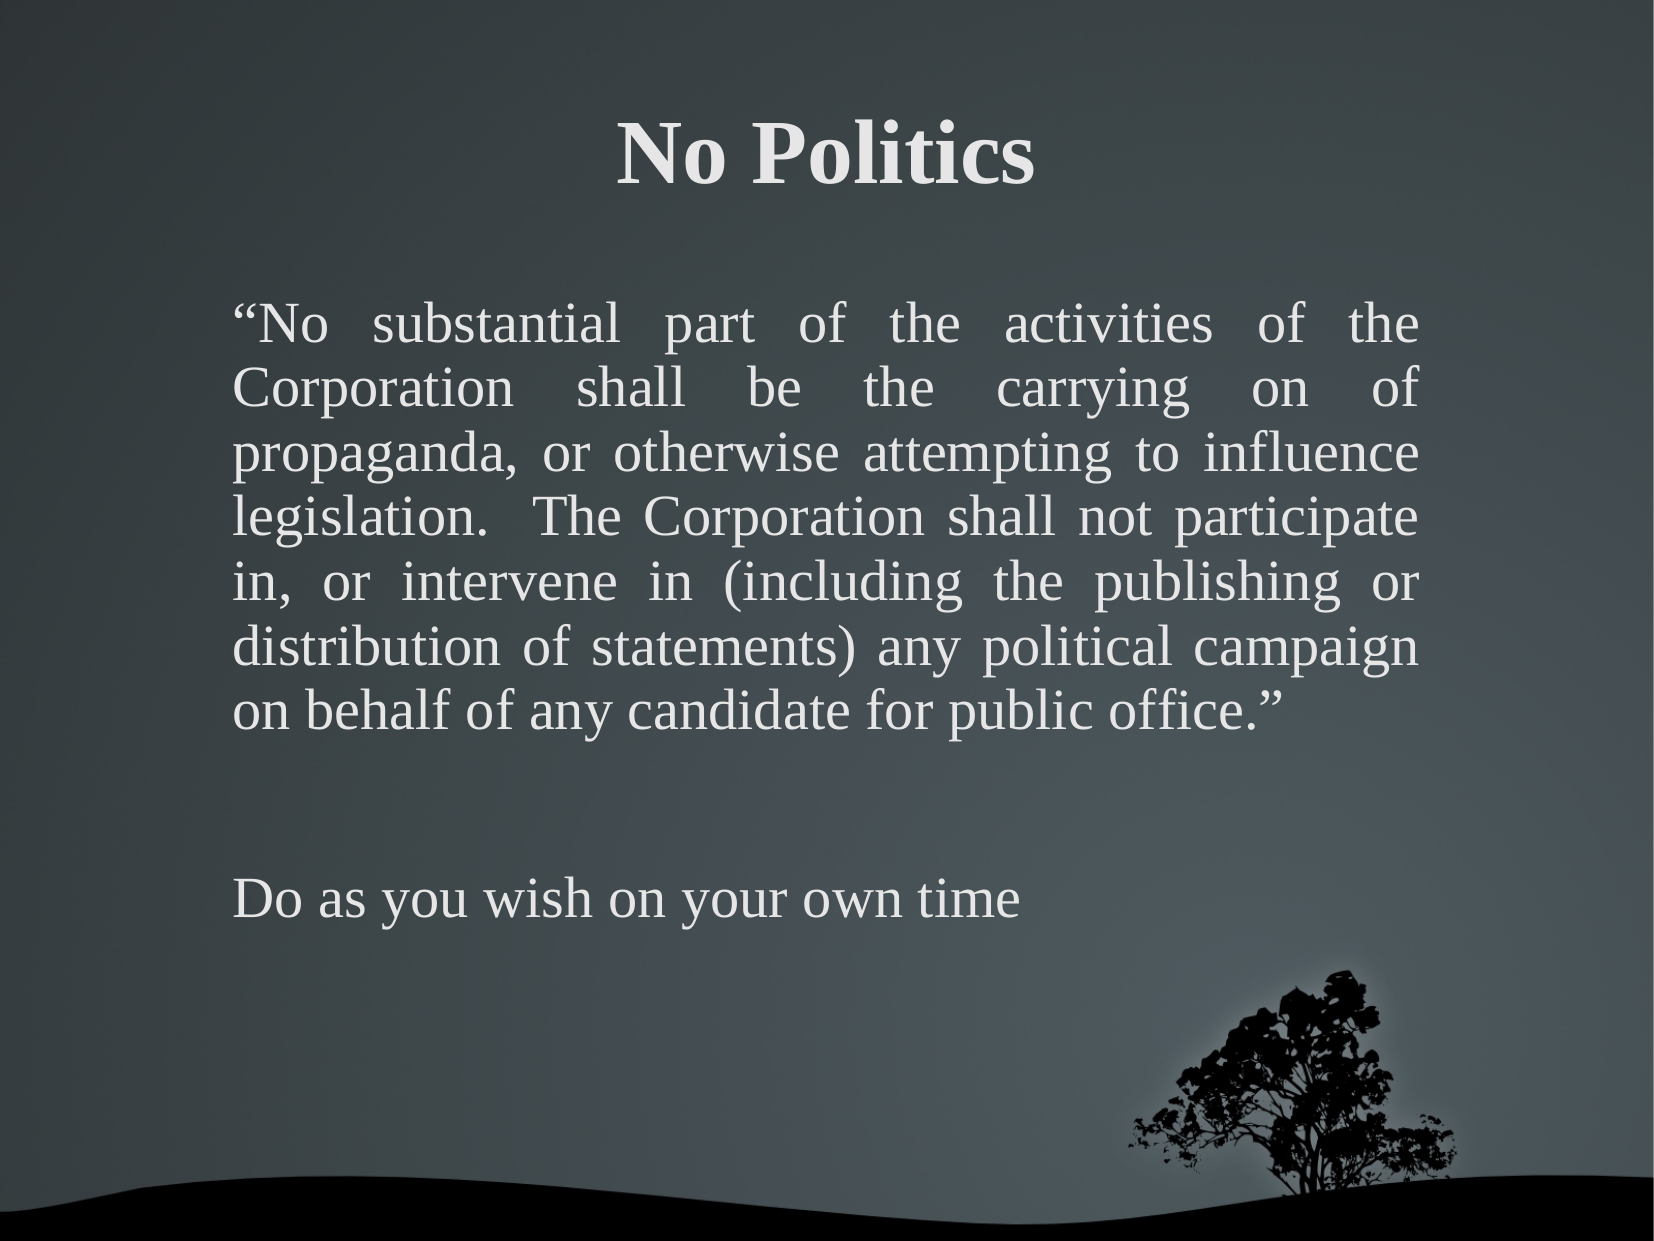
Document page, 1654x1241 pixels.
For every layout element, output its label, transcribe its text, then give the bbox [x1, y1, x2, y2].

picture [0, 0, 1654, 1241]
title No Politics [82, 49, 1571, 257]
list “No substantial part of the activities of the Corporation shall be the carrying on of propaganda, or otherwise attempting to influence legislation. The Corporation shall not participate in, or intervene in (including the publishing or distribution of statements) any political campaign on behalf of any candidate for public office.” Do as you wish on your own time [82, 290, 1571, 1109]
